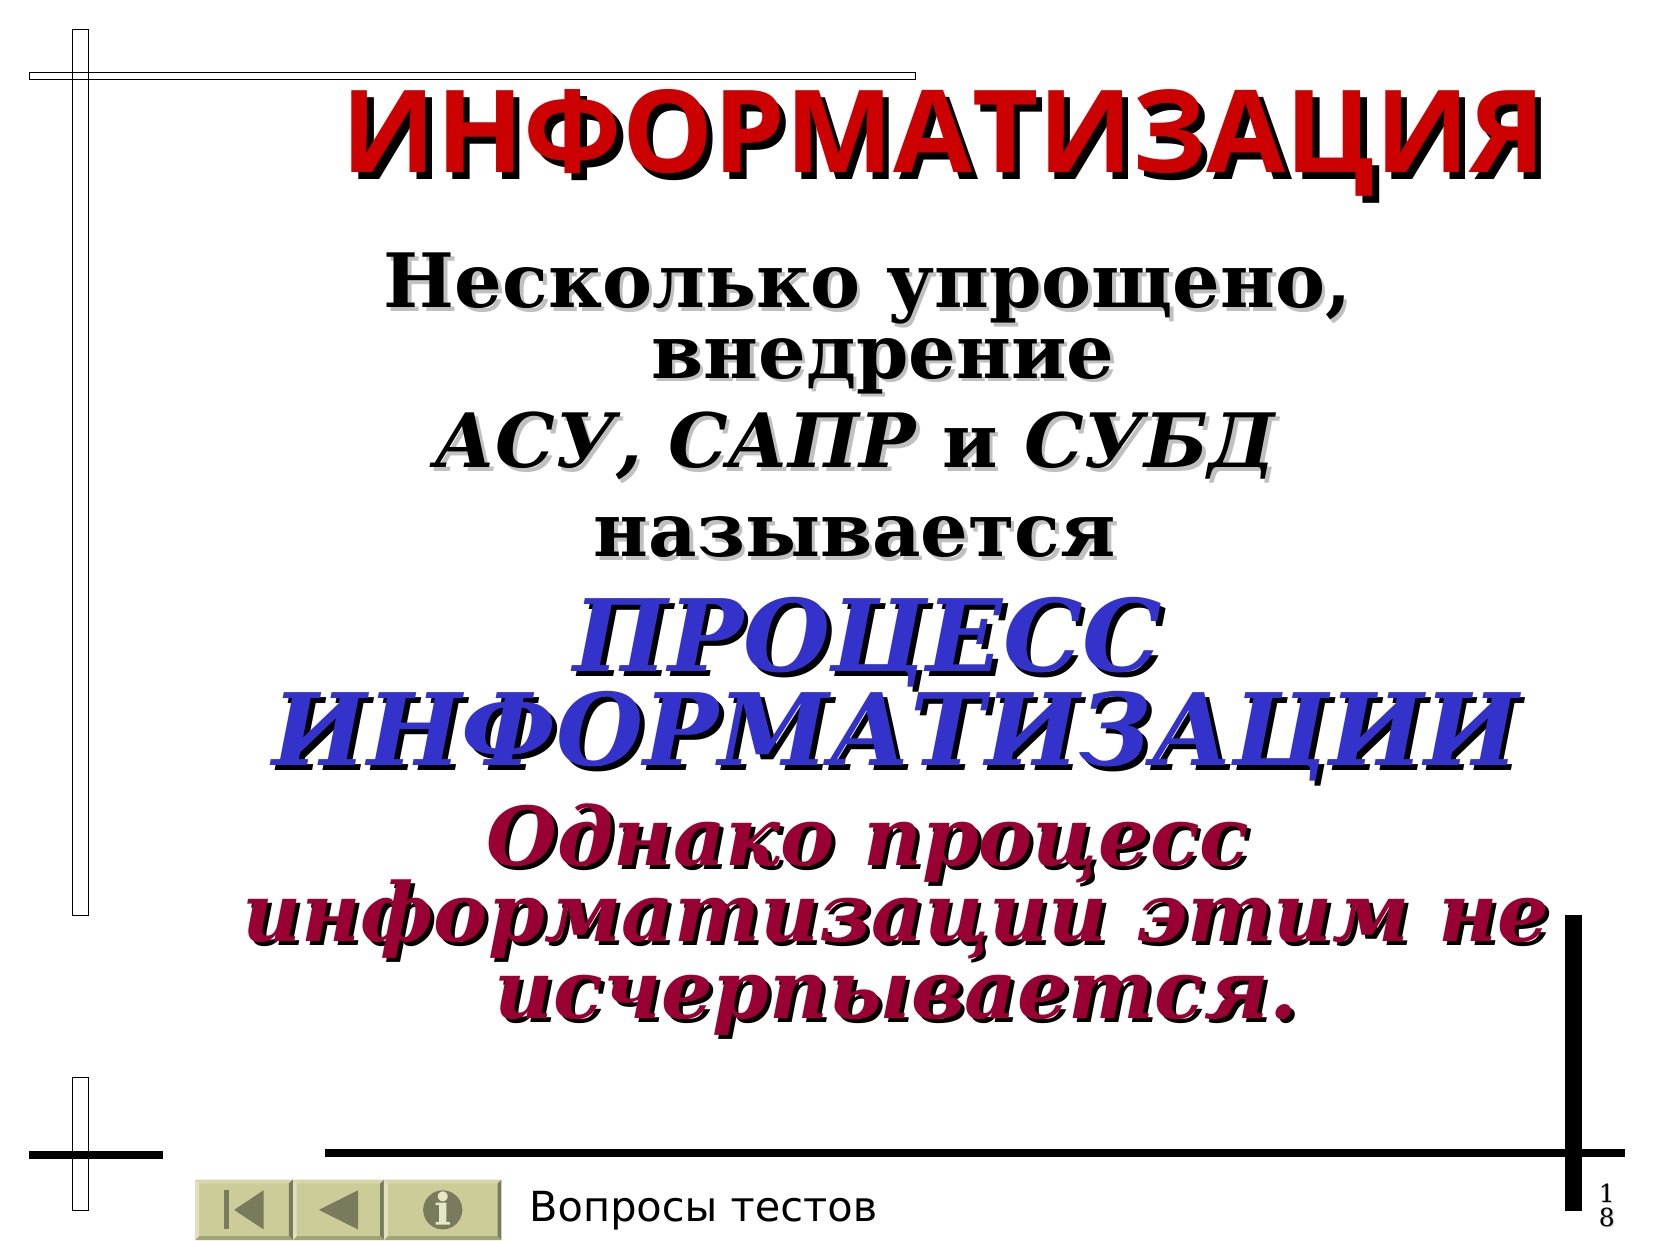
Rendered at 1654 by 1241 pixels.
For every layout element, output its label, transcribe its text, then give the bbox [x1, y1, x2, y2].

list Несколько упрощено, внедрение АСУ, САПР и СУБД называется ПРОЦЕСС ИНФОРМАТИЗАЦИИ Однако процесс информатизации этим не исчерпывается. [165, 243, 1571, 1241]
text_box [196, 1179, 383, 1241]
text_box Вопросы тестов [514, 1175, 944, 1239]
text_box [385, 1179, 502, 1241]
title ИНФОРМАТИЗАЦИЯ [84, 0, 1654, 258]
